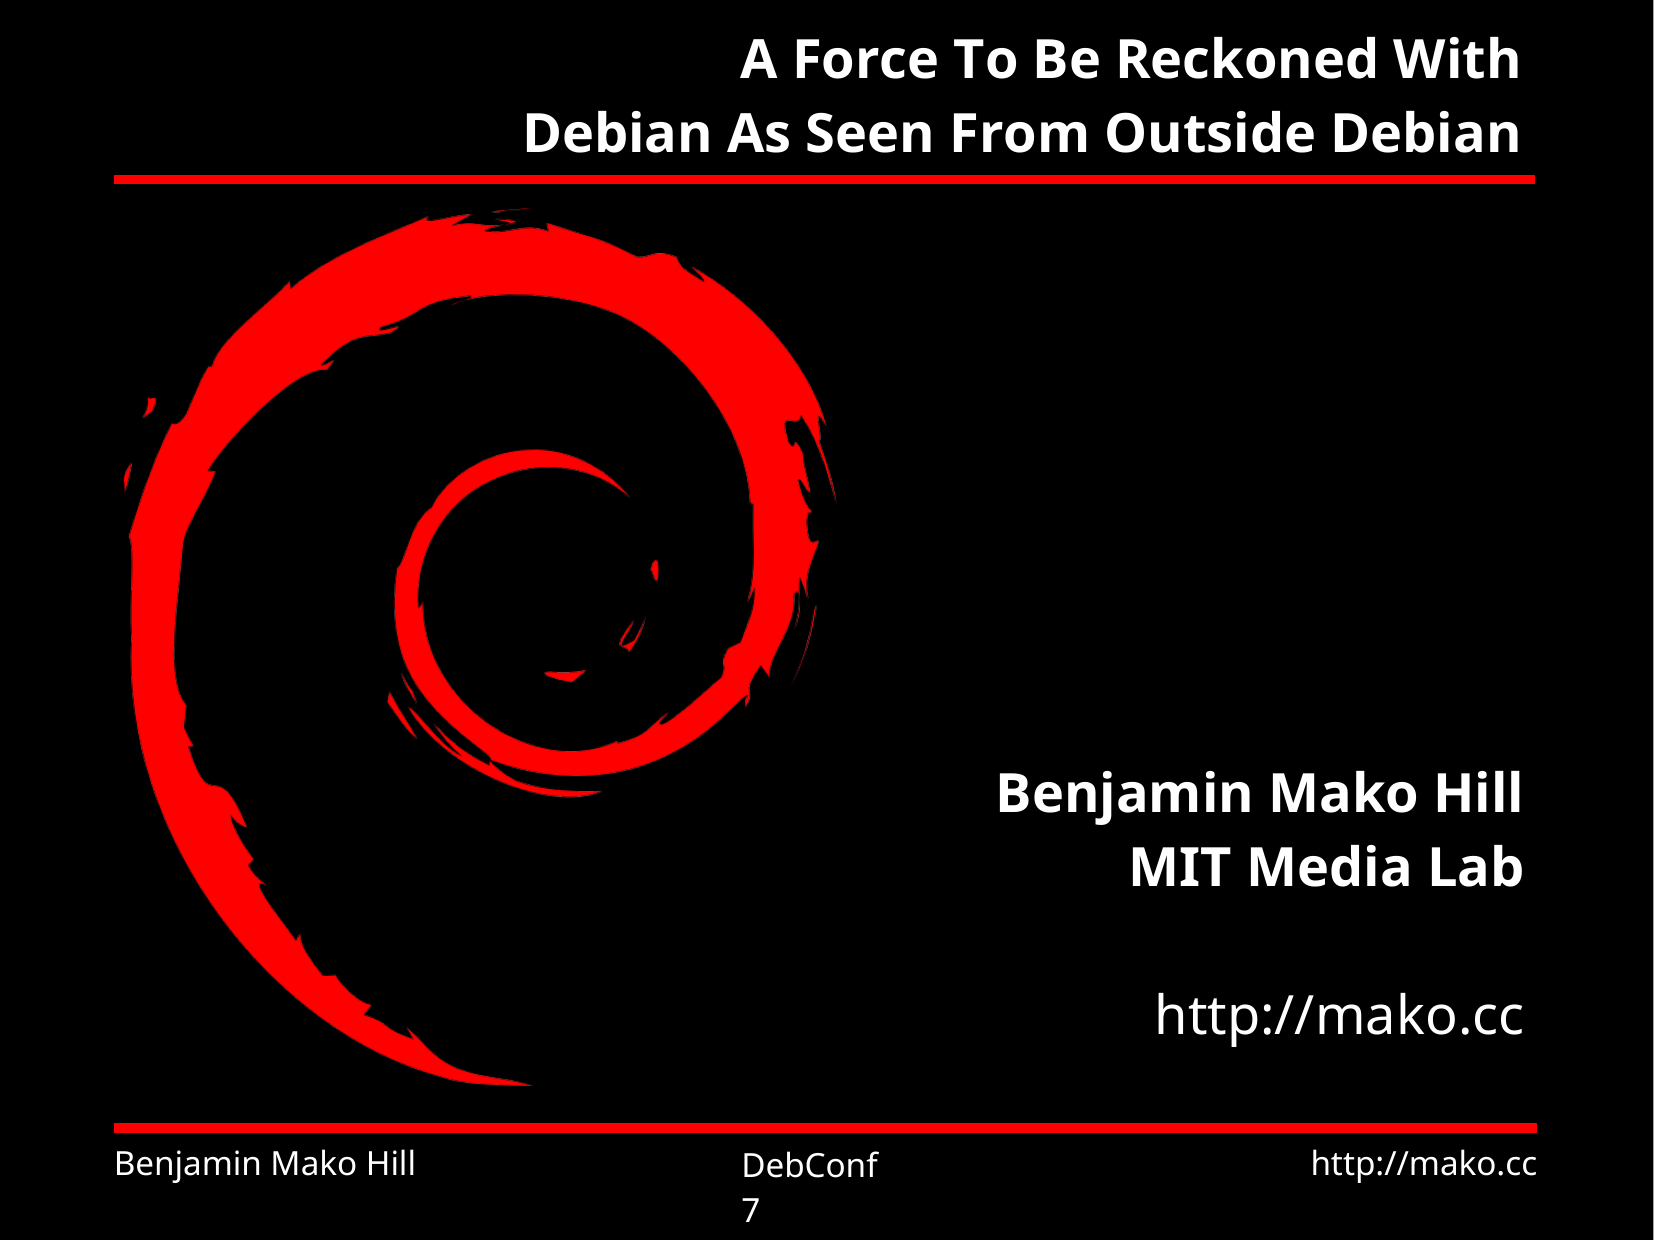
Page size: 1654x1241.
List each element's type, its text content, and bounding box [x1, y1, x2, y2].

title A Force To Be Reckoned With Debian As Seen From Outside Debian [110, 17, 1523, 173]
text_box Benjamin Mako Hill MIT Media Lab http://mako.cc [907, 754, 1525, 1162]
picture [124, 208, 837, 1086]
